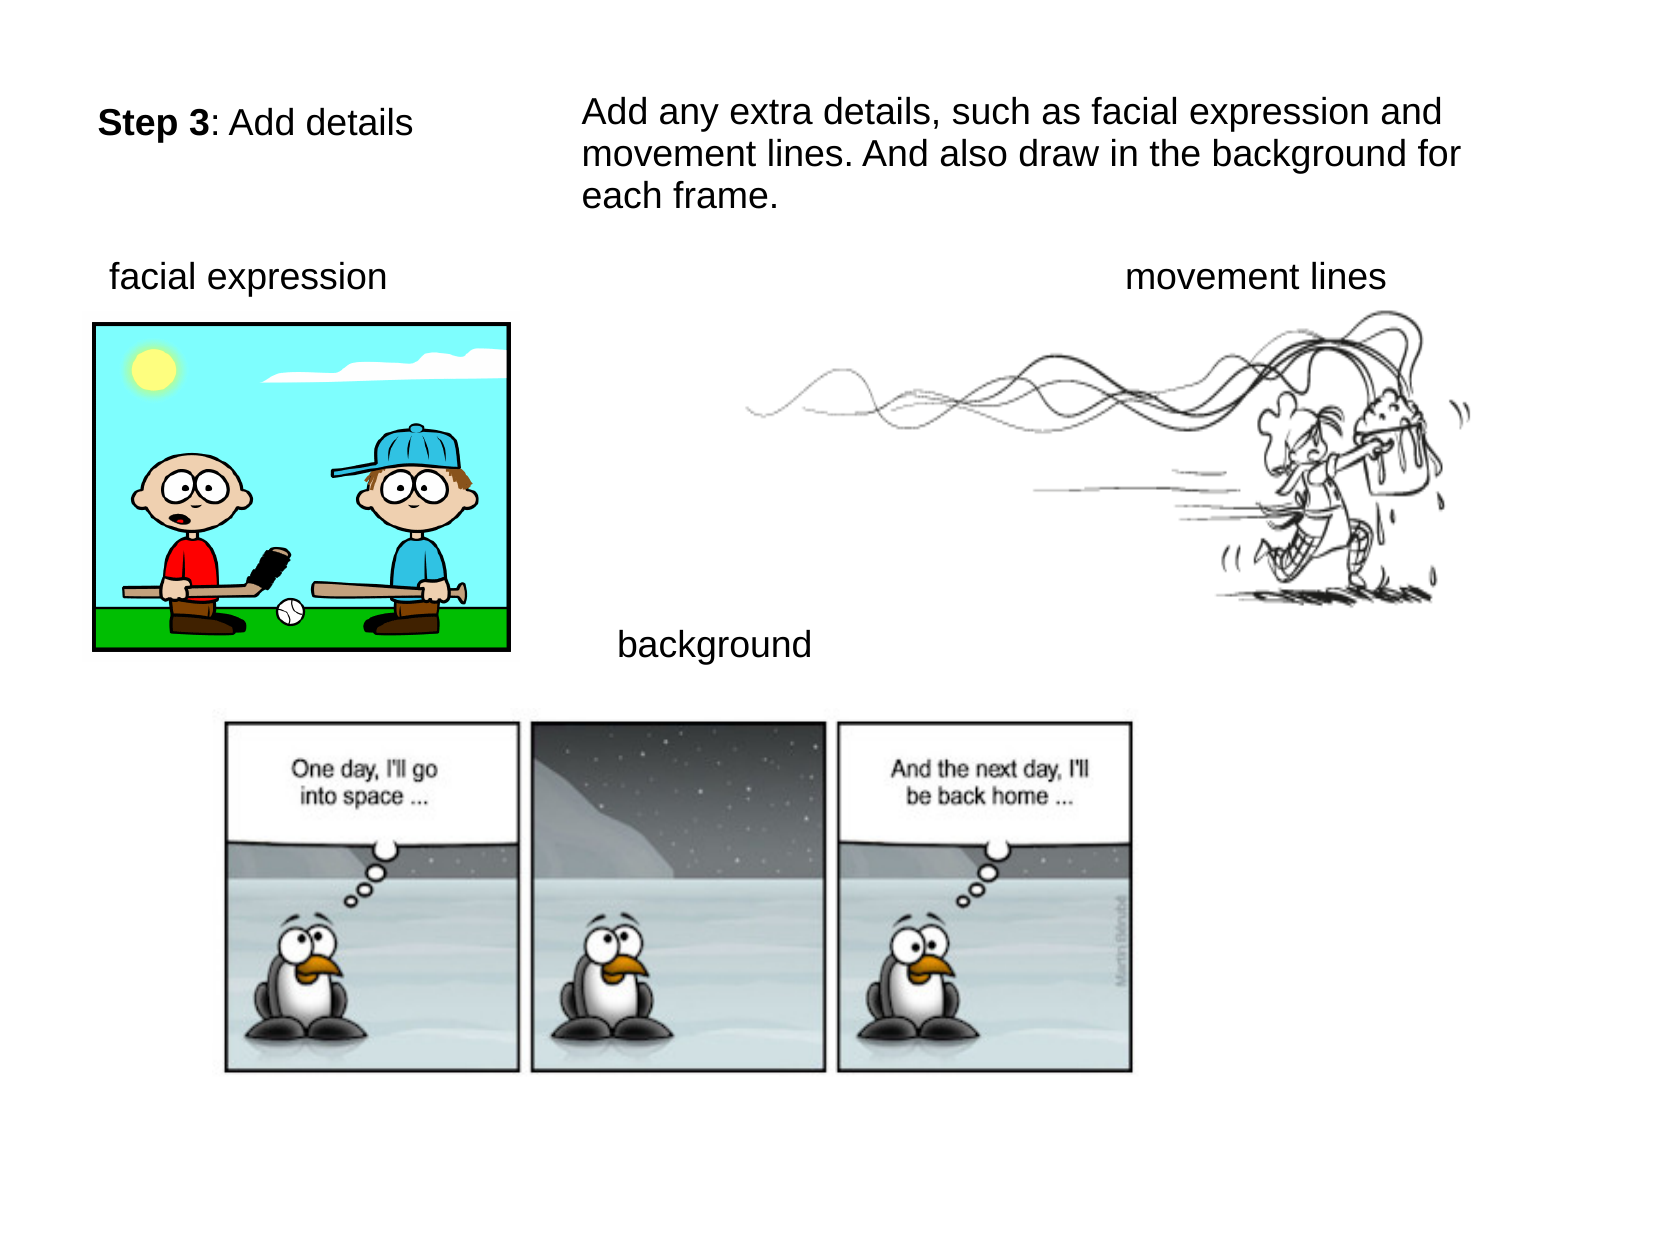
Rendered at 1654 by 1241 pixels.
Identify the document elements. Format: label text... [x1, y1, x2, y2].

text_box Add any extra details, such as facial expression and movement lines. And also draw in the background for each frame. [566, 82, 1477, 224]
text_box facial expression [94, 248, 532, 305]
picture [82, 311, 520, 662]
text_box movement lines [1110, 248, 1418, 305]
text_box Step 3: Add details [82, 94, 449, 178]
picture [212, 708, 1146, 1087]
text_box background [602, 616, 863, 674]
picture [720, 307, 1489, 626]
